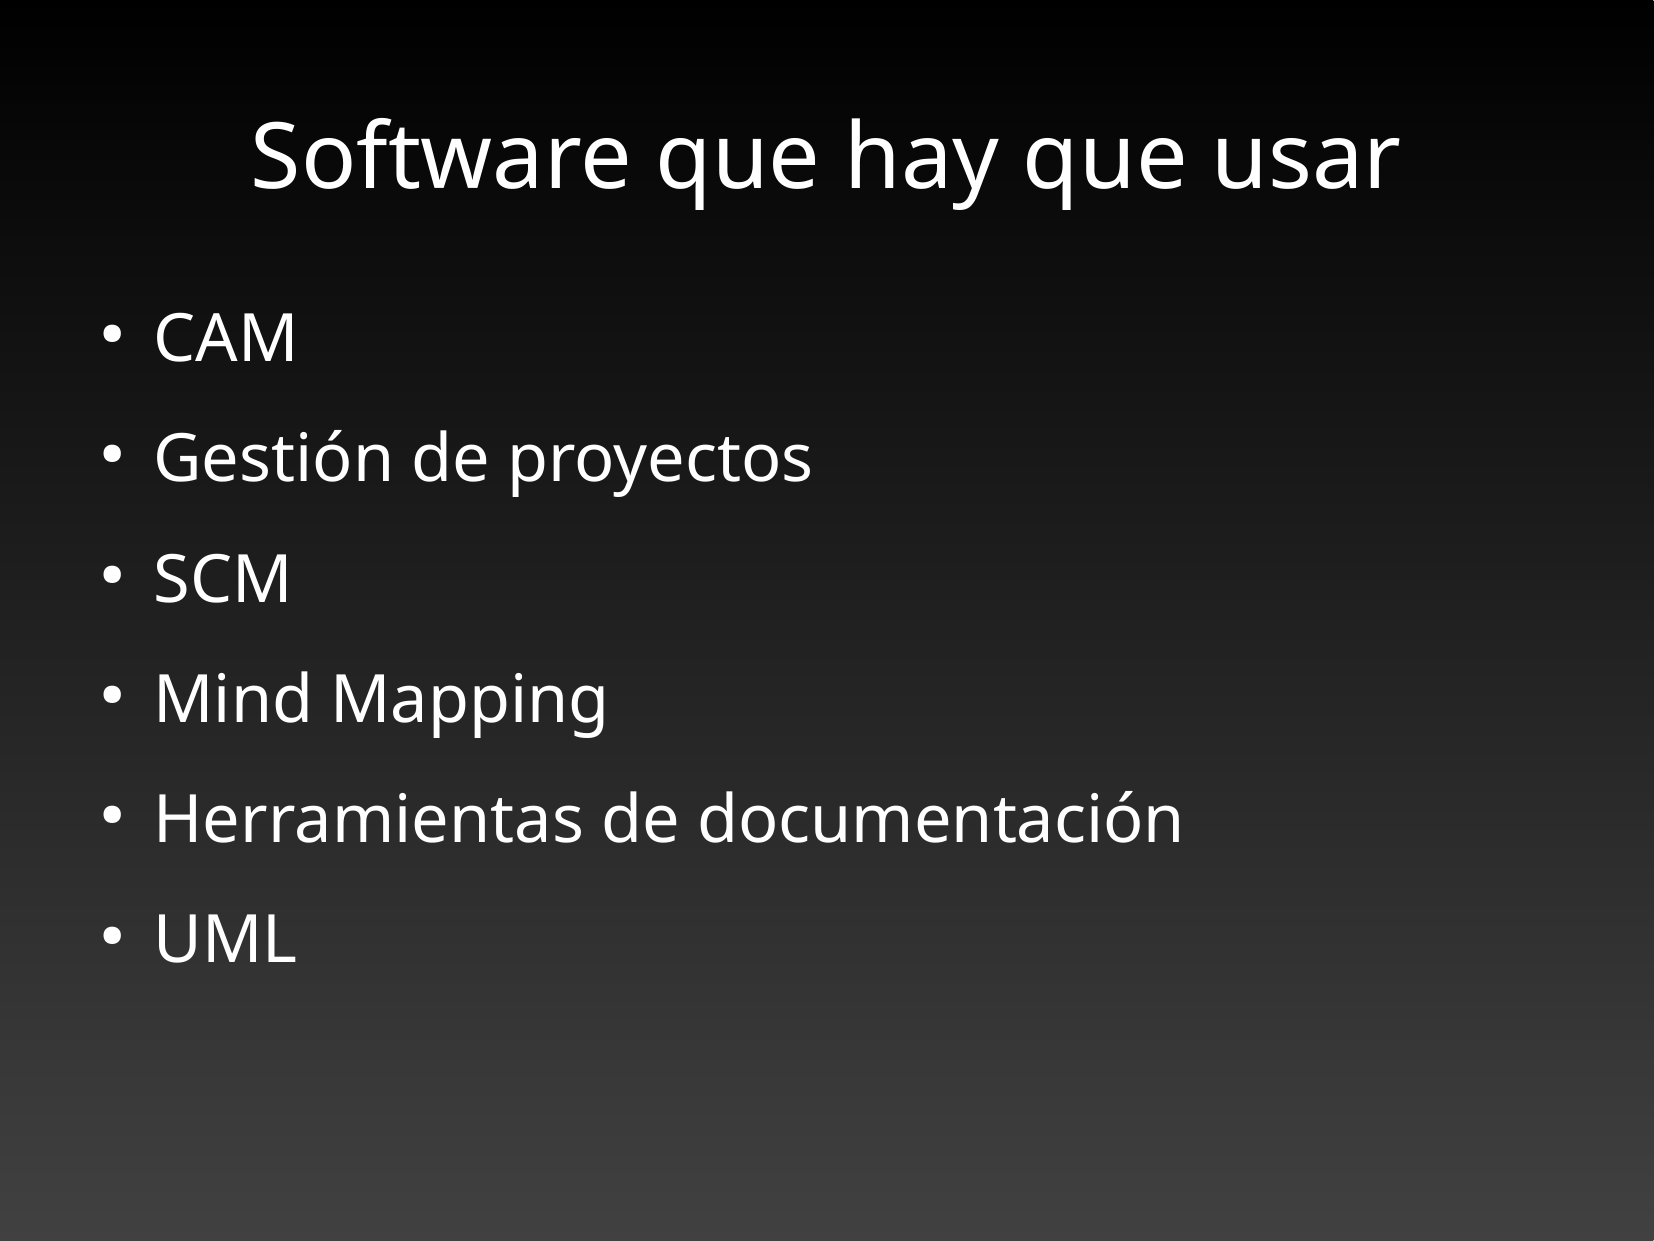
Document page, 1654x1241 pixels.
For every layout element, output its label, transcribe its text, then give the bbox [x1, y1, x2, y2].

title Software que hay que usar [82, 56, 1571, 250]
list CAM Gestión de proyectos SCM Mind Mapping Herramientas de documentación UML [82, 290, 1571, 1109]
